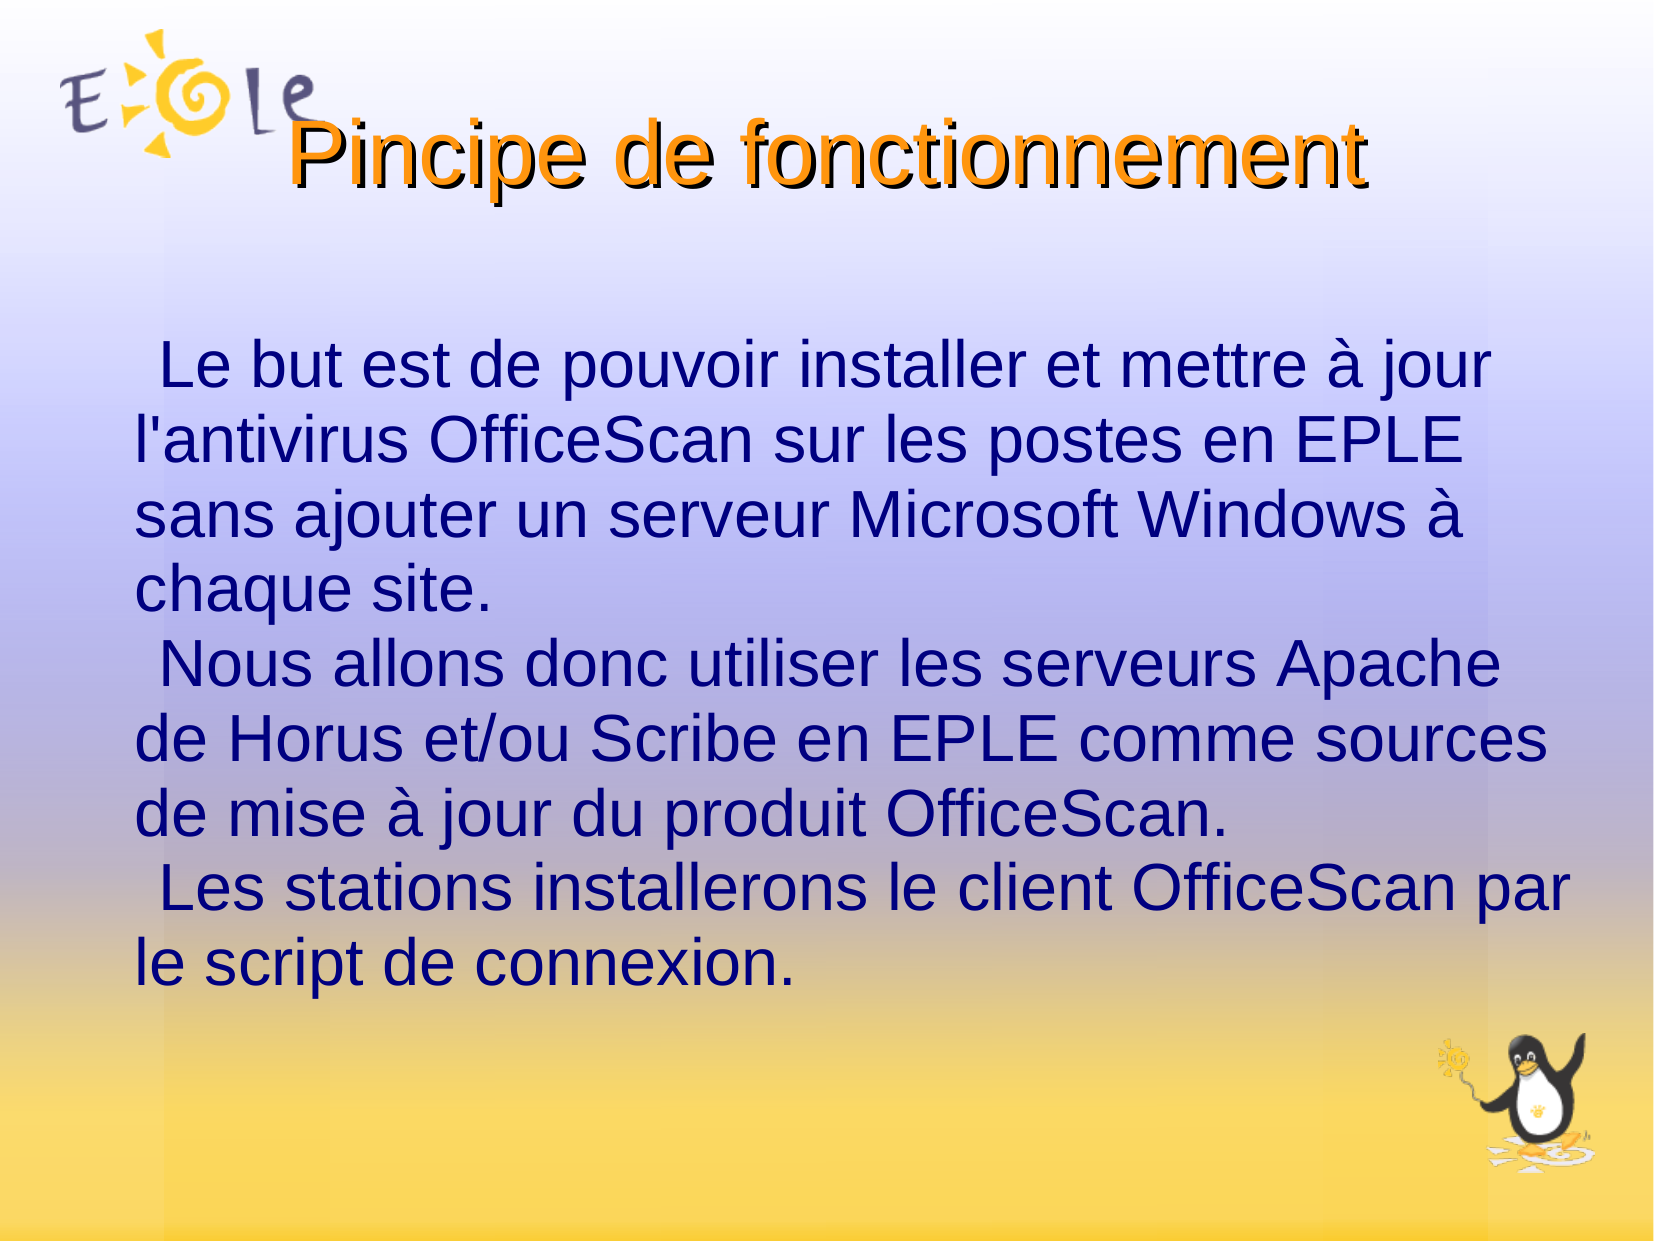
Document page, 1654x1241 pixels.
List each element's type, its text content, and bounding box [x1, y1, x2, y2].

title Pincipe de fonctionnement [82, 49, 1571, 257]
list Le but est de pouvoir installer et mettre à jour l'antivirus OfficeScan sur les postes en EPLE sans ajouter un serveur Microsoft Windows à chaque site. Nous allons donc utiliser les serveurs Apache de Horus et/ou Scribe en EPLE comme sources de mise à jour du produit OfficeScan. Les stations installerons le client OfficeScan par le script de connexion. [101, 326, 1590, 1114]
picture [0, 0, 1654, 1241]
